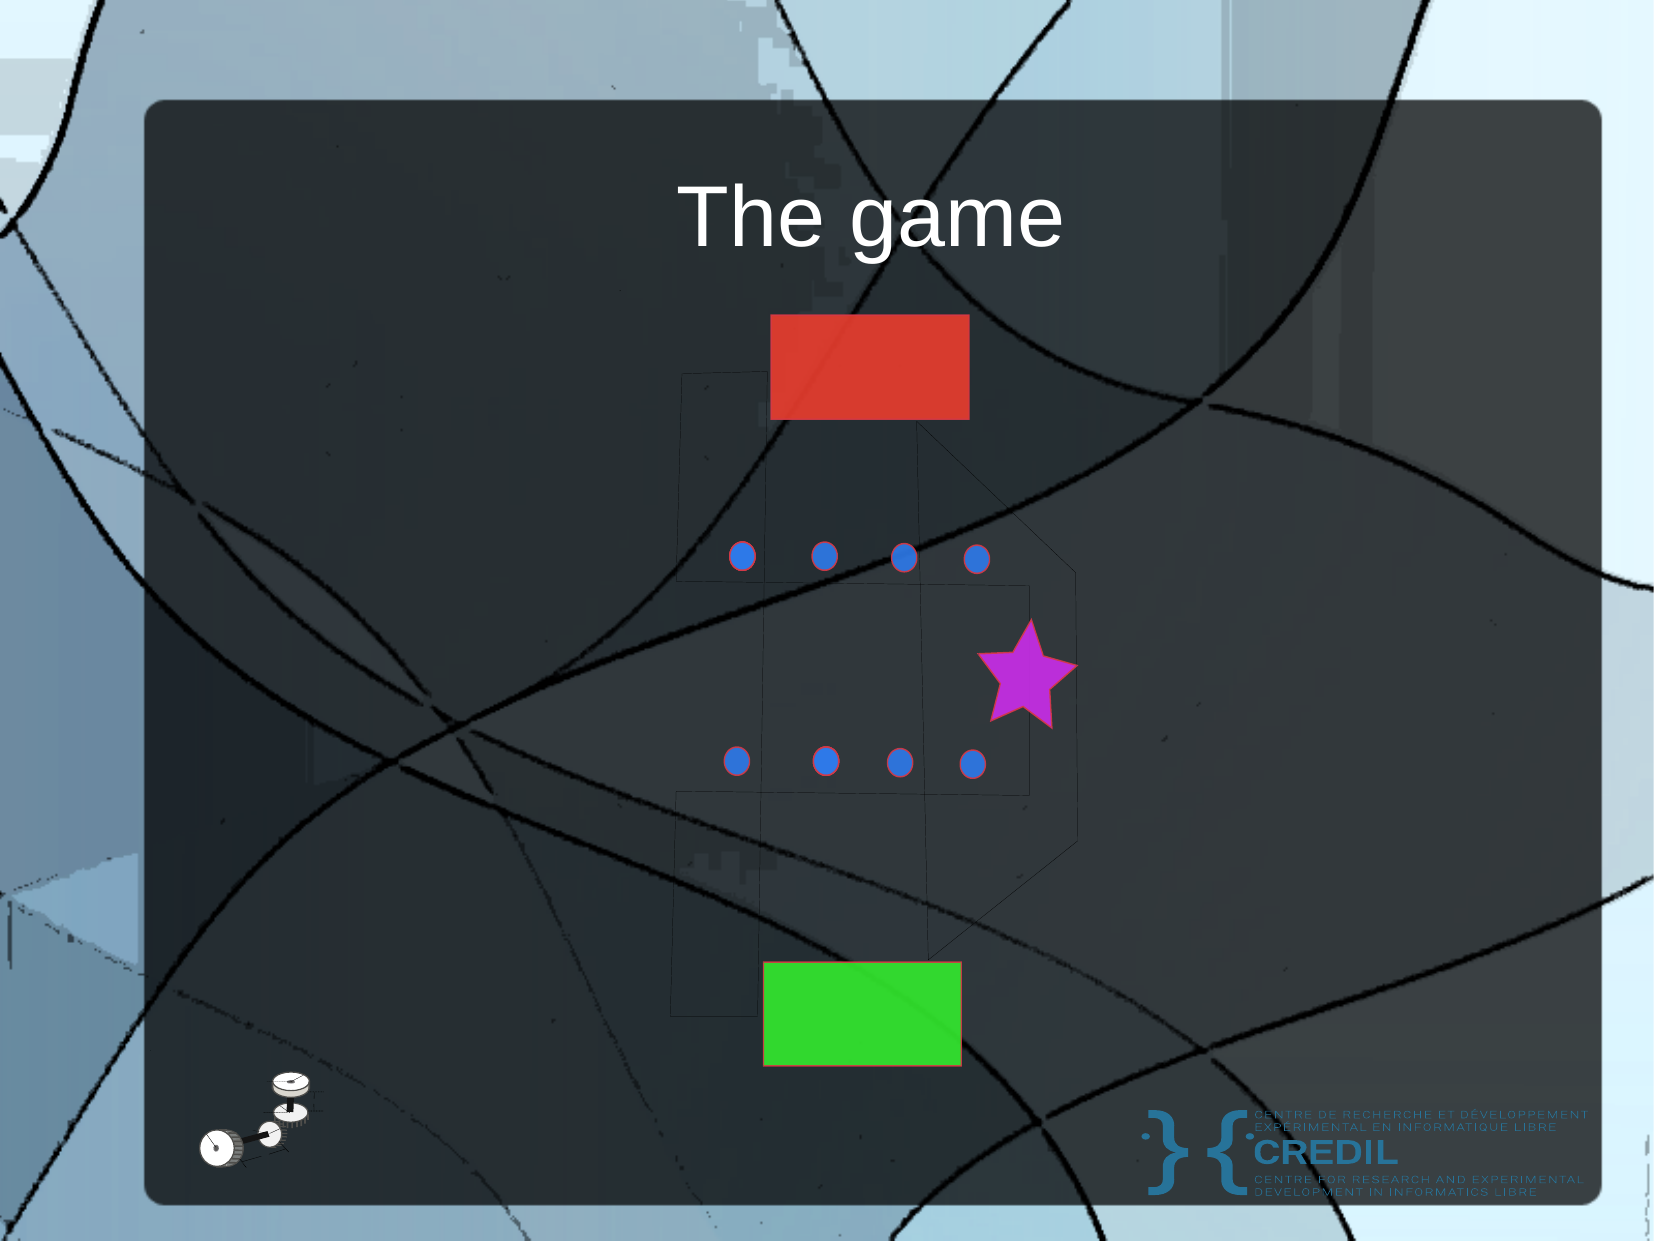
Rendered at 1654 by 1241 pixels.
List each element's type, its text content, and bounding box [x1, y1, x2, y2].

title The game [159, 108, 1583, 325]
picture [0, 0, 1654, 1241]
